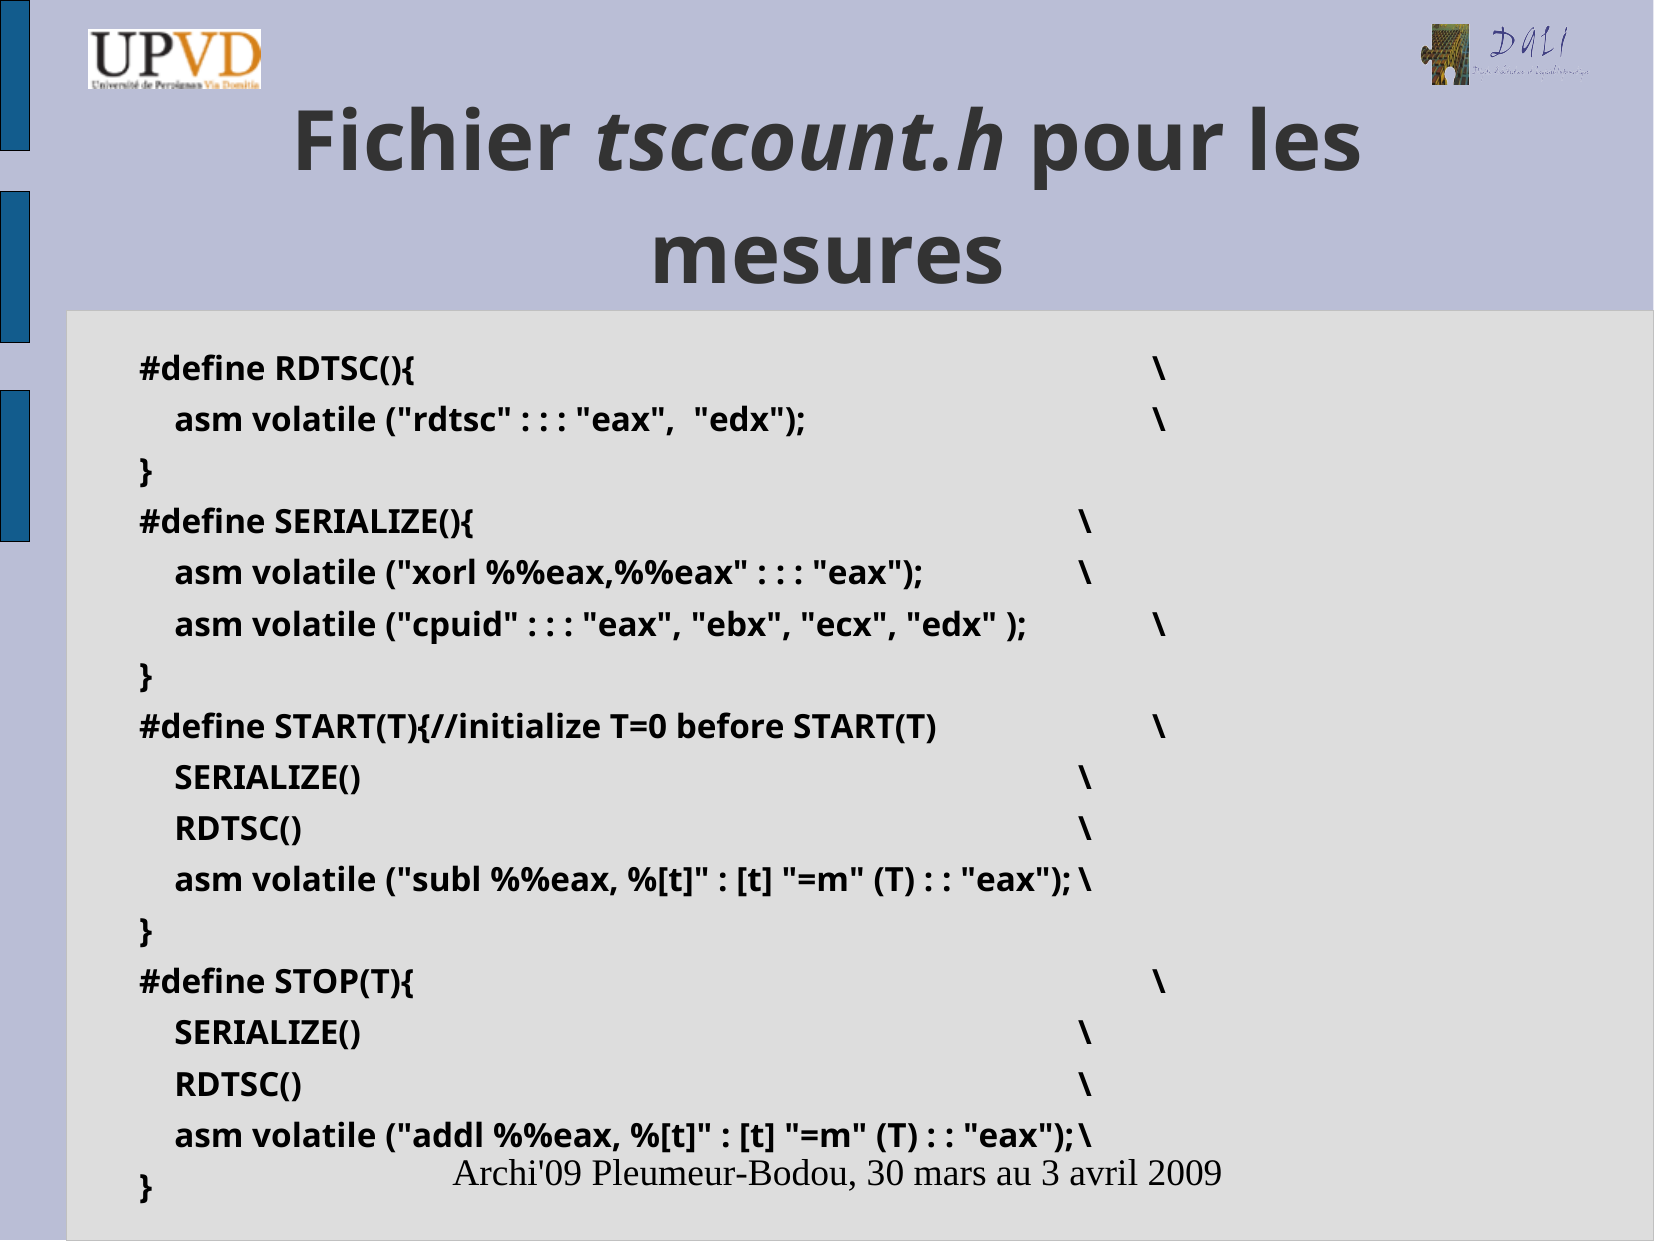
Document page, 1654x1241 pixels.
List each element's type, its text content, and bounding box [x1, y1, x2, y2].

list #define RDTSC(){ \ asm volatile ("rdtsc" : : : "eax", "edx"); \ } #define SERIALIZE(){ \ asm volatile ("xorl %%eax,%%eax" : : : "eax"); \ asm volatile ("cpuid" : : : "eax", "ebx", "ecx", "edx" ); \ } #define START(T){//initialize T=0 before START(T) \ SERIALIZE() \ RDTSC() \ asm volatile ("subl %%eax, %[t]" : [t] "=m" (T) : : "eax"); \ } #define STOP(T){ \ SERIALIZE() \ RDTSC() \ asm volatile ("addl %%eax, %[t]" : [t] "=m" (T) : : "eax"); \ } [121, 344, 1534, 1127]
text_box Archi'09 Pleumeur-Bodou, 30 mars au 3 avril 2009 [452, 1151, 1226, 1204]
title Fichier tsccount.h pour les mesures [121, 91, 1534, 299]
picture [1420, 24, 1593, 85]
picture [88, 29, 261, 89]
